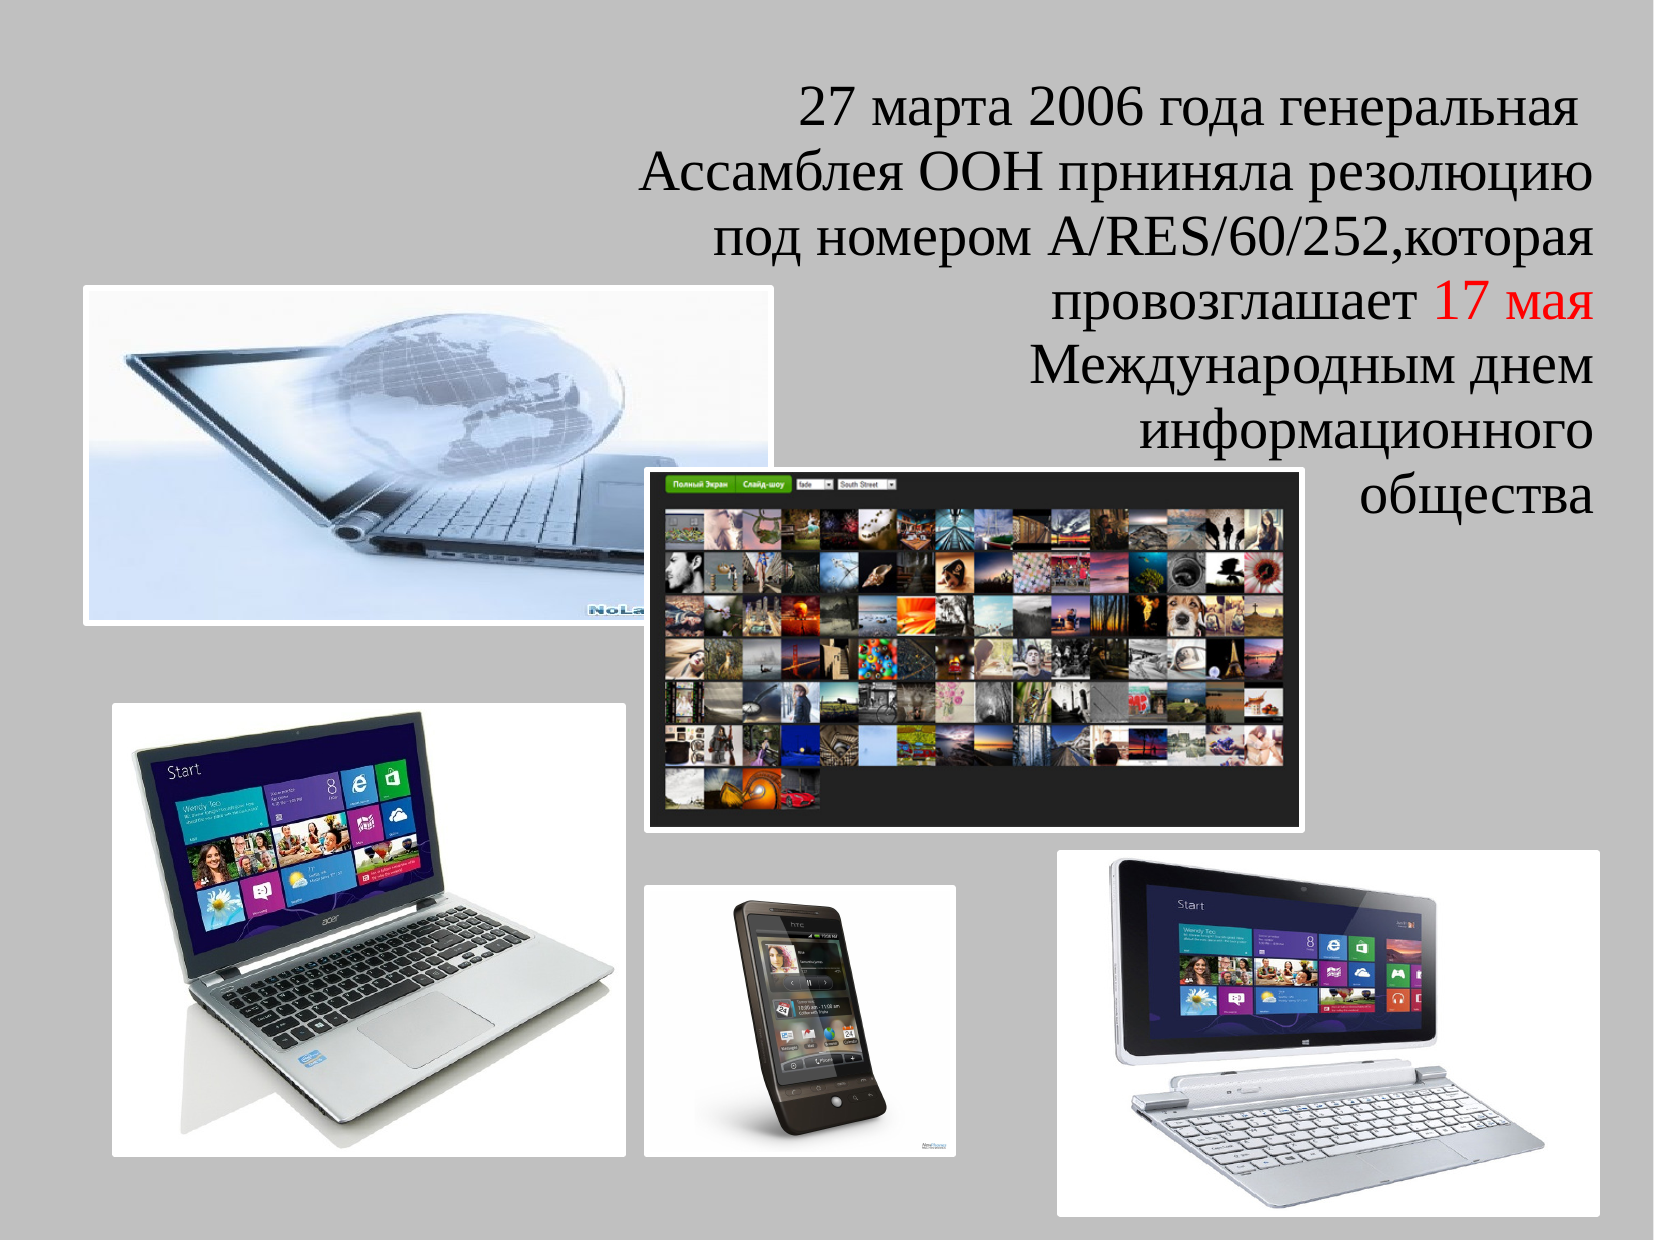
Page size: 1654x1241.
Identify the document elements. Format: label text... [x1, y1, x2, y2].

picture [88, 291, 768, 621]
picture [649, 472, 1300, 827]
picture [649, 890, 951, 1152]
picture [1062, 856, 1595, 1211]
picture [118, 708, 621, 1152]
title 27 марта 2006 года генеральная Ассамблея ООН прниняла резолюцию под номером A/RES/60/252,которая провозглашает 17 мая Международным днем информационного общества [383, 38, 1595, 562]
